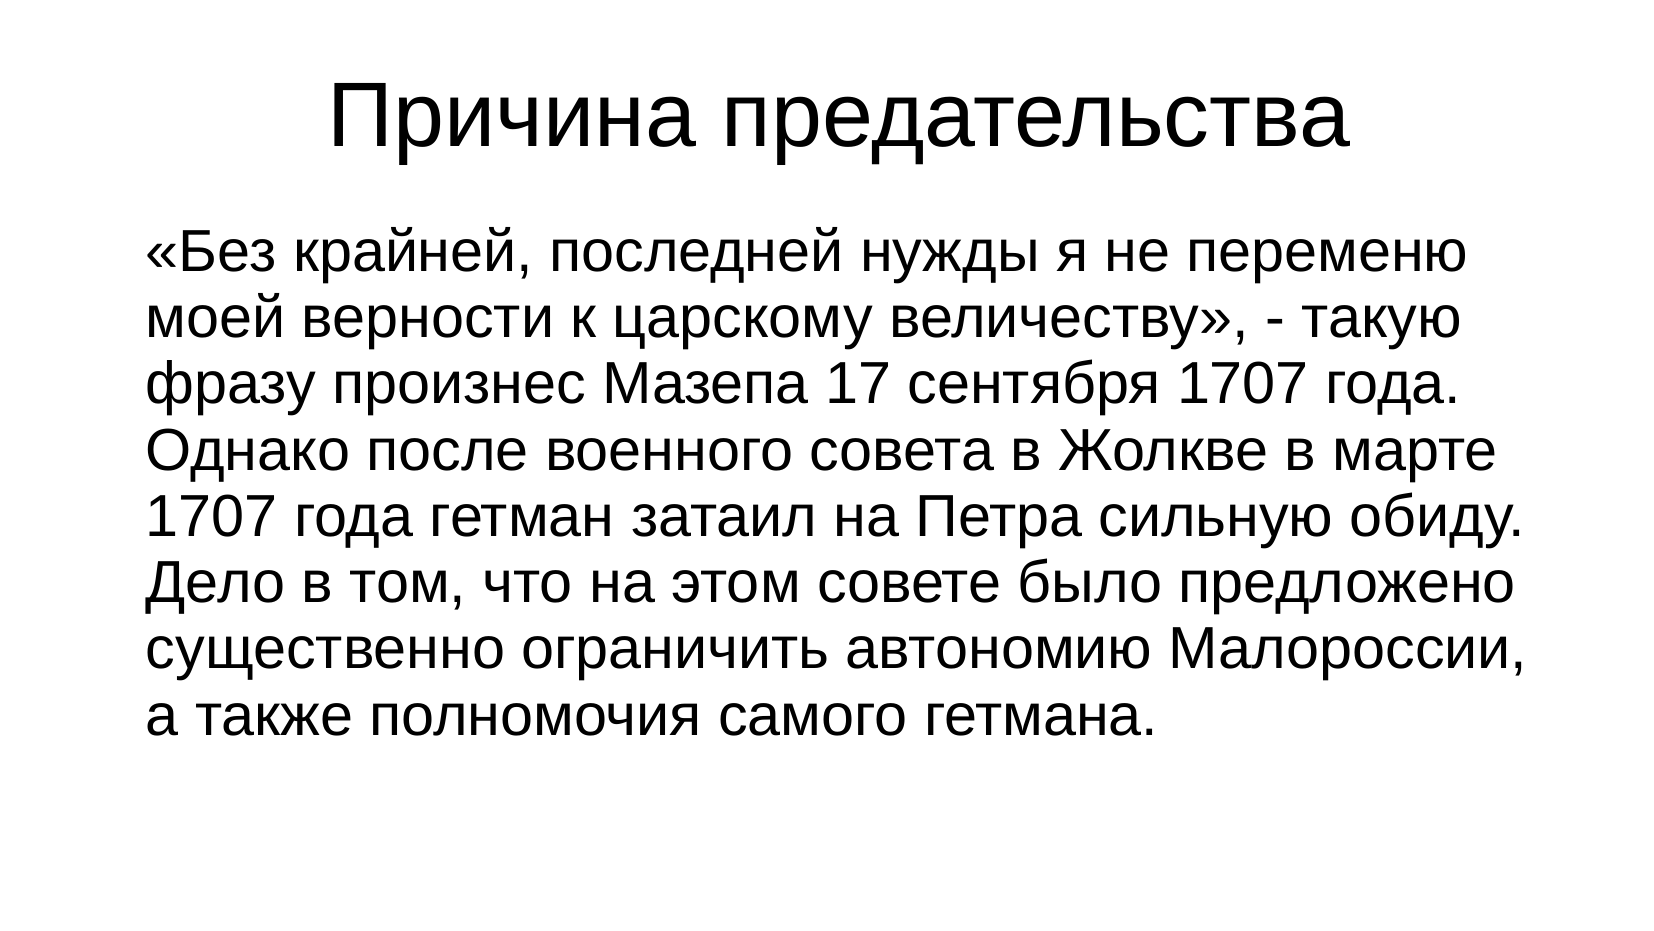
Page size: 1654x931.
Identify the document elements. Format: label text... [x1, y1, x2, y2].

title Причина предательства [82, 37, 1571, 193]
list «Без крайней, последней нужды я не переменю моей верности к царскому величеству», - такую фразу произнес Мазепа 17 сентября 1707 года. Однако после военного совета в Жолкве в марте 1707 года гетман затаил на Петра сильную обиду. Дело в том, что на этом совете было предложено существенно ограничить автономию Малороссии, а также полномочия самого гетмана. [82, 217, 1571, 758]
